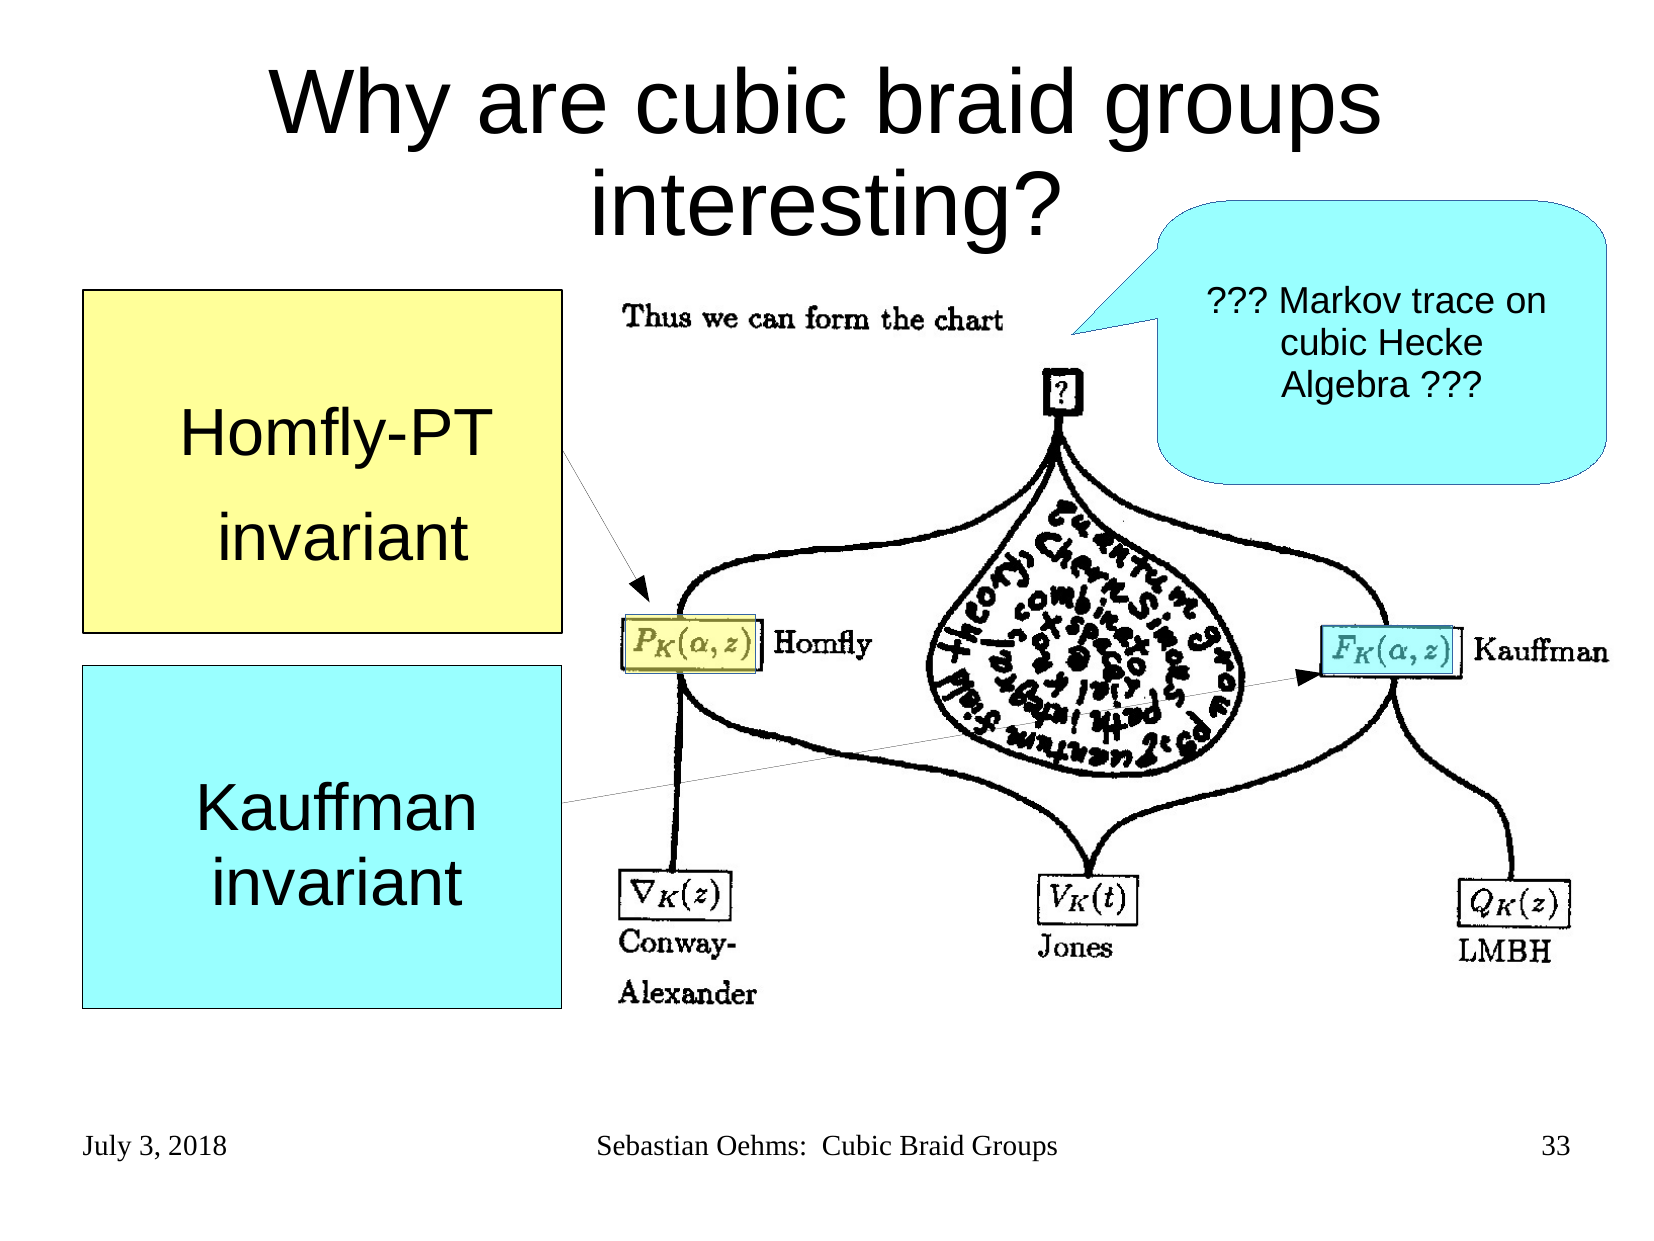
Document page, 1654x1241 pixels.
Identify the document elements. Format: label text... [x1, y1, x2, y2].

list Kauffman invariant [82, 665, 562, 1009]
picture [594, 289, 1651, 1064]
text_box [625, 614, 756, 674]
text_box ??? Markov trace on cubic Hecke Algebra ??? [1071, 200, 1607, 485]
text_box [1322, 625, 1453, 674]
list Homfly-PT invariant [82, 290, 562, 634]
title Why are cubic braid groups interesting? [82, 49, 1571, 257]
